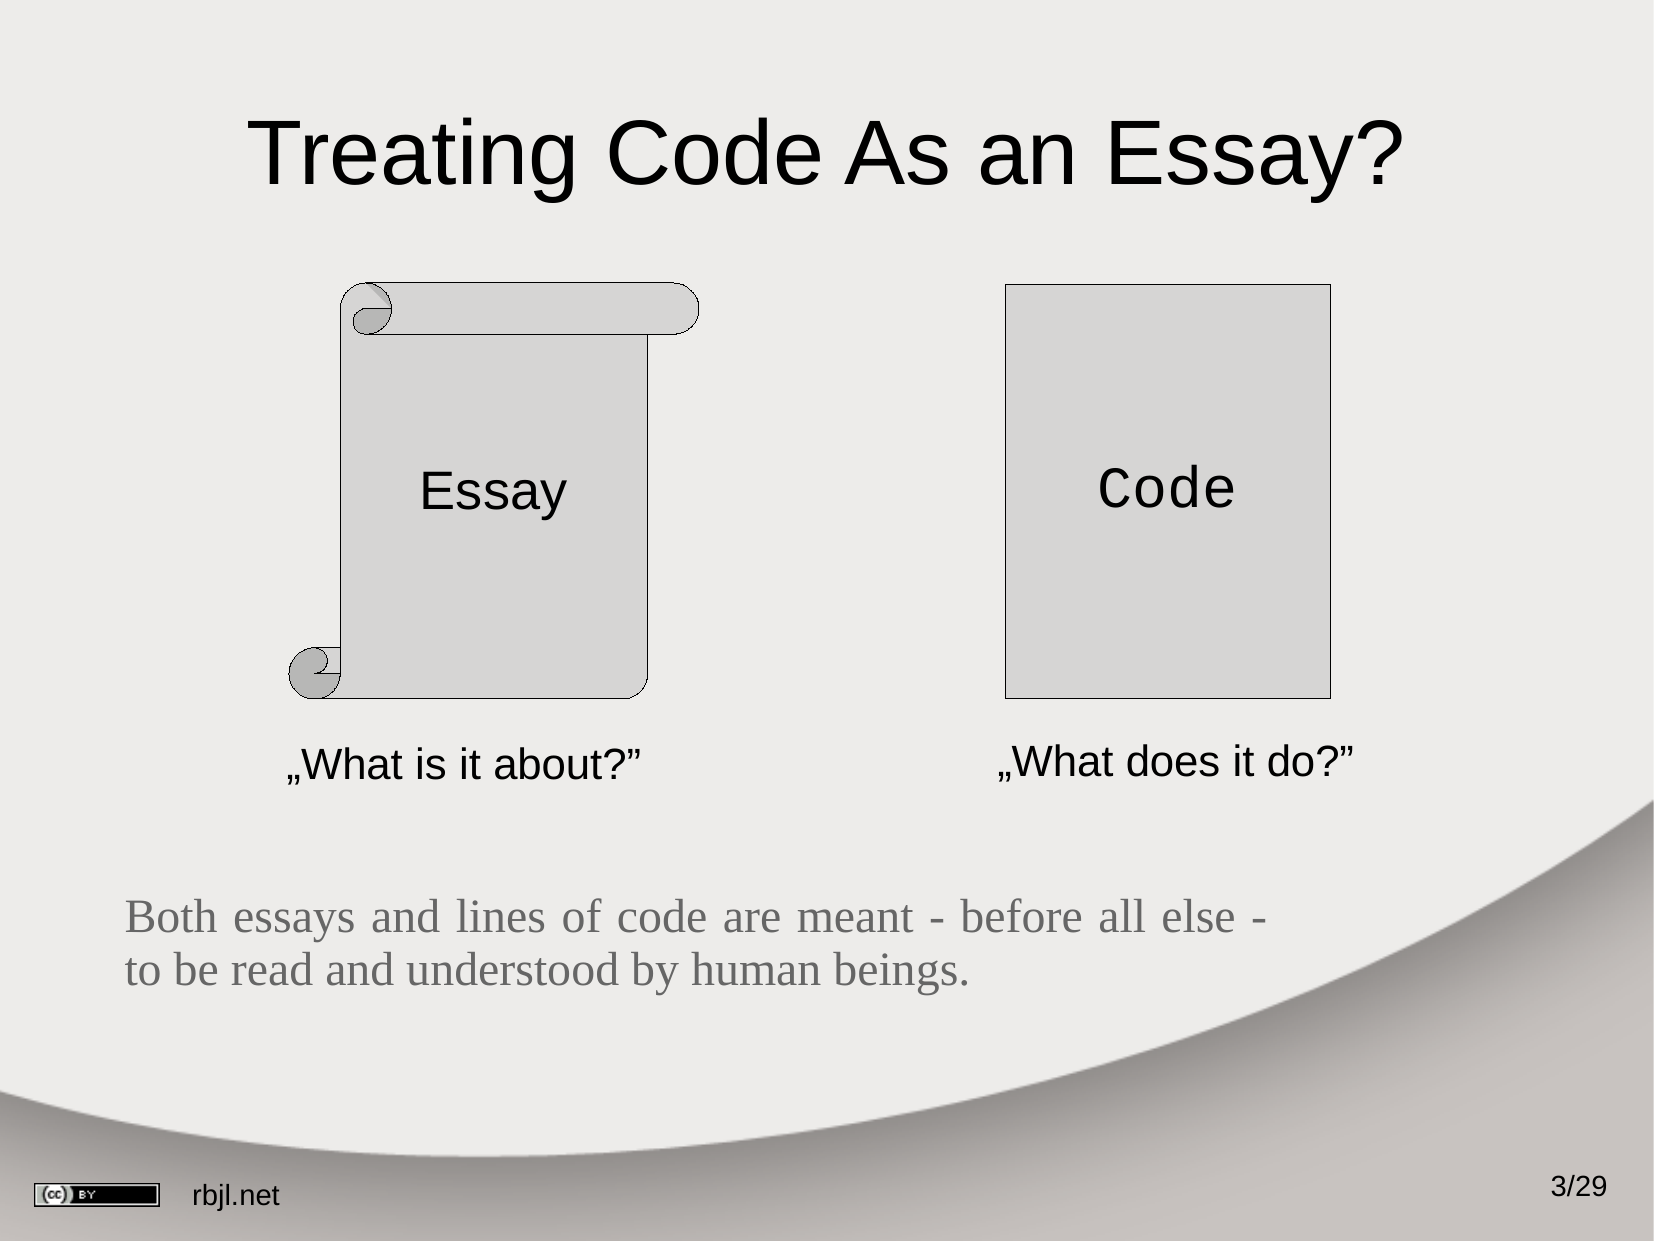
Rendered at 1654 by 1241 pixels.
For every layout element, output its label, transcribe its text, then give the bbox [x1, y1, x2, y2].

text_box Essay [367, 282, 699, 335]
picture [0, 0, 1654, 1241]
text_box Code [1005, 284, 1331, 699]
text_box „What does it do?” [830, 729, 1370, 793]
title Treating Code As an Essay? [82, 49, 1571, 257]
text_box Both essays and lines of code are meant - before all else - to be read and understood by human beings. [109, 882, 1285, 1178]
text_box Essay [317, 282, 648, 699]
text_box „What is it about?” [117, 732, 657, 797]
